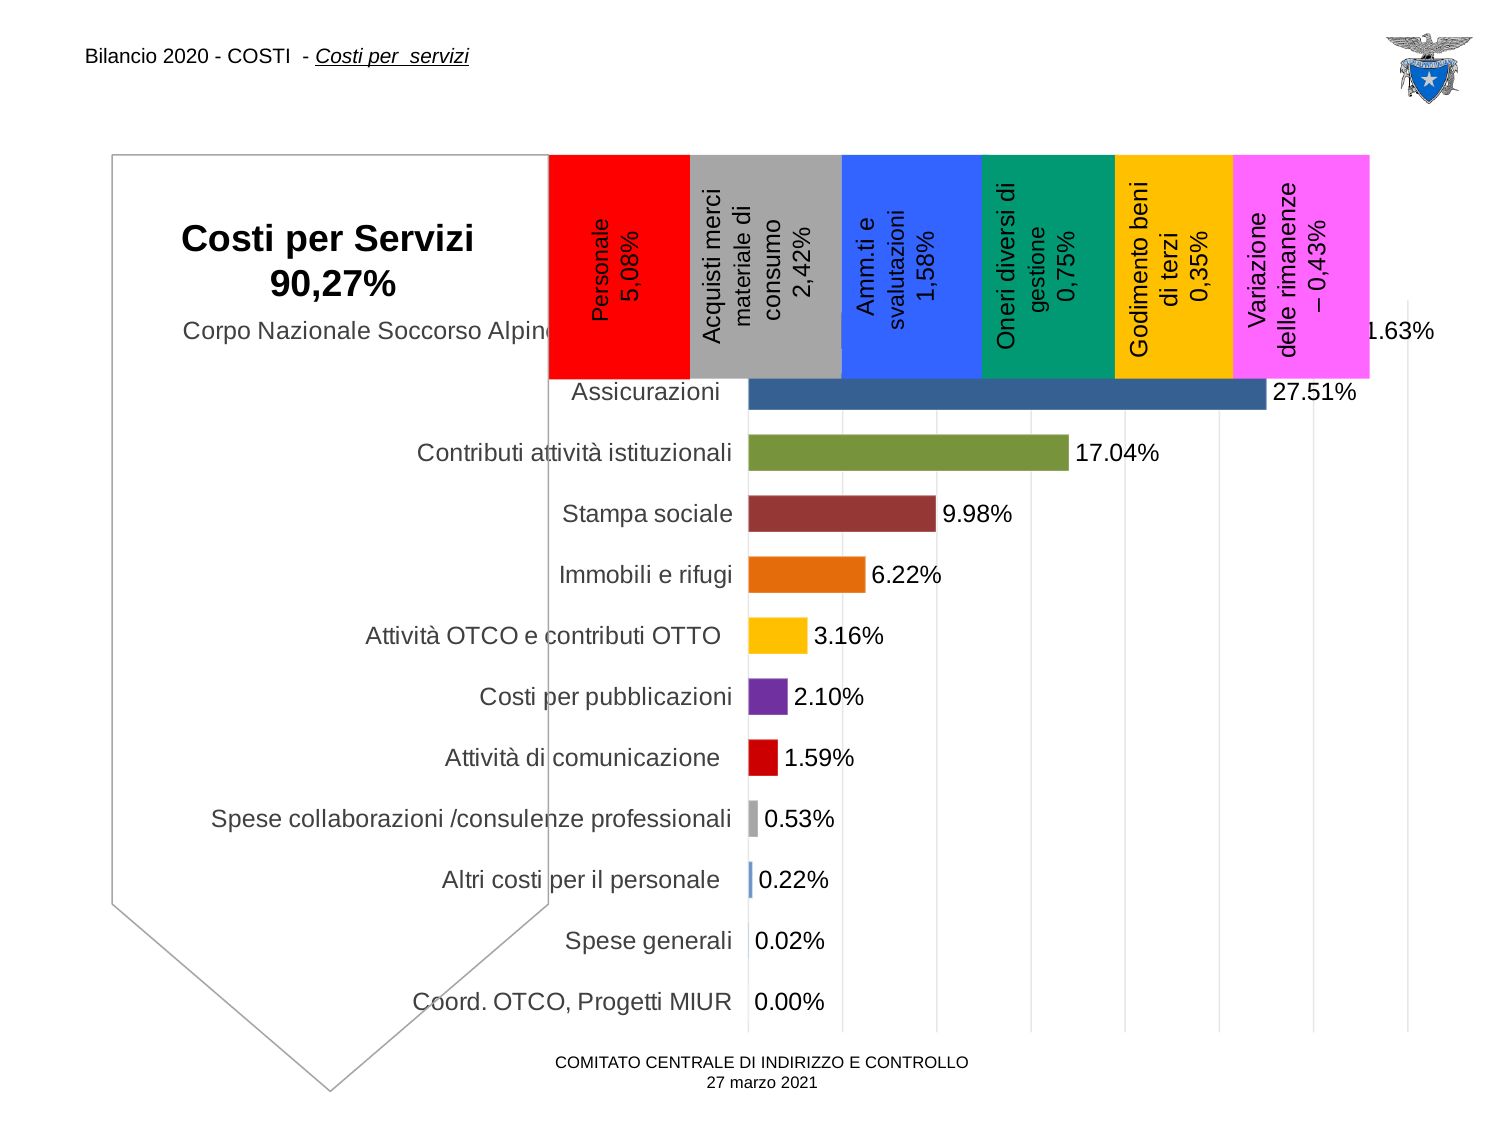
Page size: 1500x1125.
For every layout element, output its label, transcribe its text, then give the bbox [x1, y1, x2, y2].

chart [157, 285, 547, 1044]
text_box COMITATO CENTRALE DI INDIRIZZO E CONTROLLO 27 marzo 2021 [278, 1044, 1247, 1101]
text_box Acquisti merci materiale di consumo 2,42% [690, 154, 842, 379]
text_box Costi per Servizi 90,27% [125, 176, 542, 313]
text_box Personale 5,08% [550, 154, 690, 380]
text_box Godimento beni di terzi 0,35% [1114, 154, 1234, 379]
text_box Variazione delle rimanenze – 0,43% [1234, 154, 1370, 379]
text_box Oneri diversi di gestione 0,75% [981, 154, 1114, 379]
text_box Amm.ti e svalutazioni 1,58% [842, 154, 981, 379]
chart [388, 285, 1435, 1048]
text_box Bilancio 2020 - COSTI - Costi per servizi [70, 35, 633, 76]
picture [1382, 29, 1477, 112]
chart [157, 945, 277, 1048]
